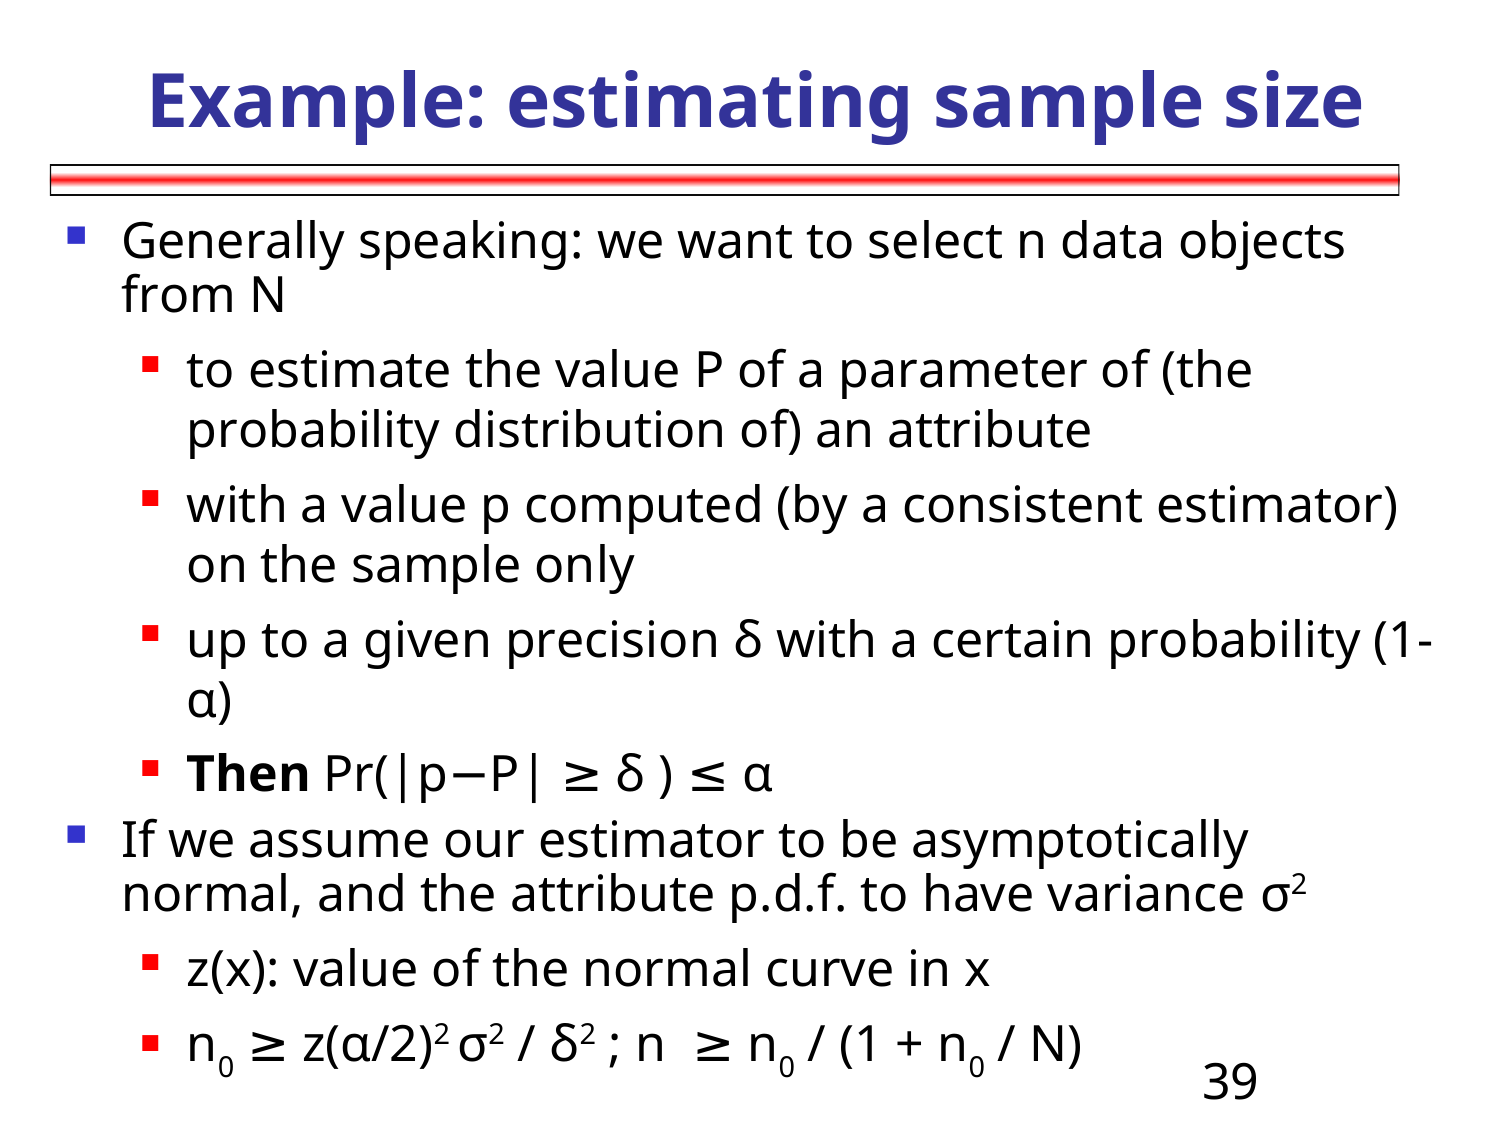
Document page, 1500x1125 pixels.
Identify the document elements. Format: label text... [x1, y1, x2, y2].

title Example: estimating sample size [0, 24, 1500, 150]
list Generally speaking: we want to select n data objects from N to estimate the value P of a parameter of (the probability distribution of) an attribute with a value p computed (by a consistent estimator) on the sample only up to a given precision δ with a certain probability (1-α) Then Pr(|p−P| ≥ δ ) ≤ α If we assume our estimator to be asymptotically normal, and the attribute p.d.f. to have variance σ2 z(x): value of the normal curve in x n0 ≥ z(α/2)2 σ2 / δ2 ; n ≥ n0 / (1 + n0 / N) [50, 207, 1450, 1097]
text_box <number> [1187, 1062, 1500, 1125]
